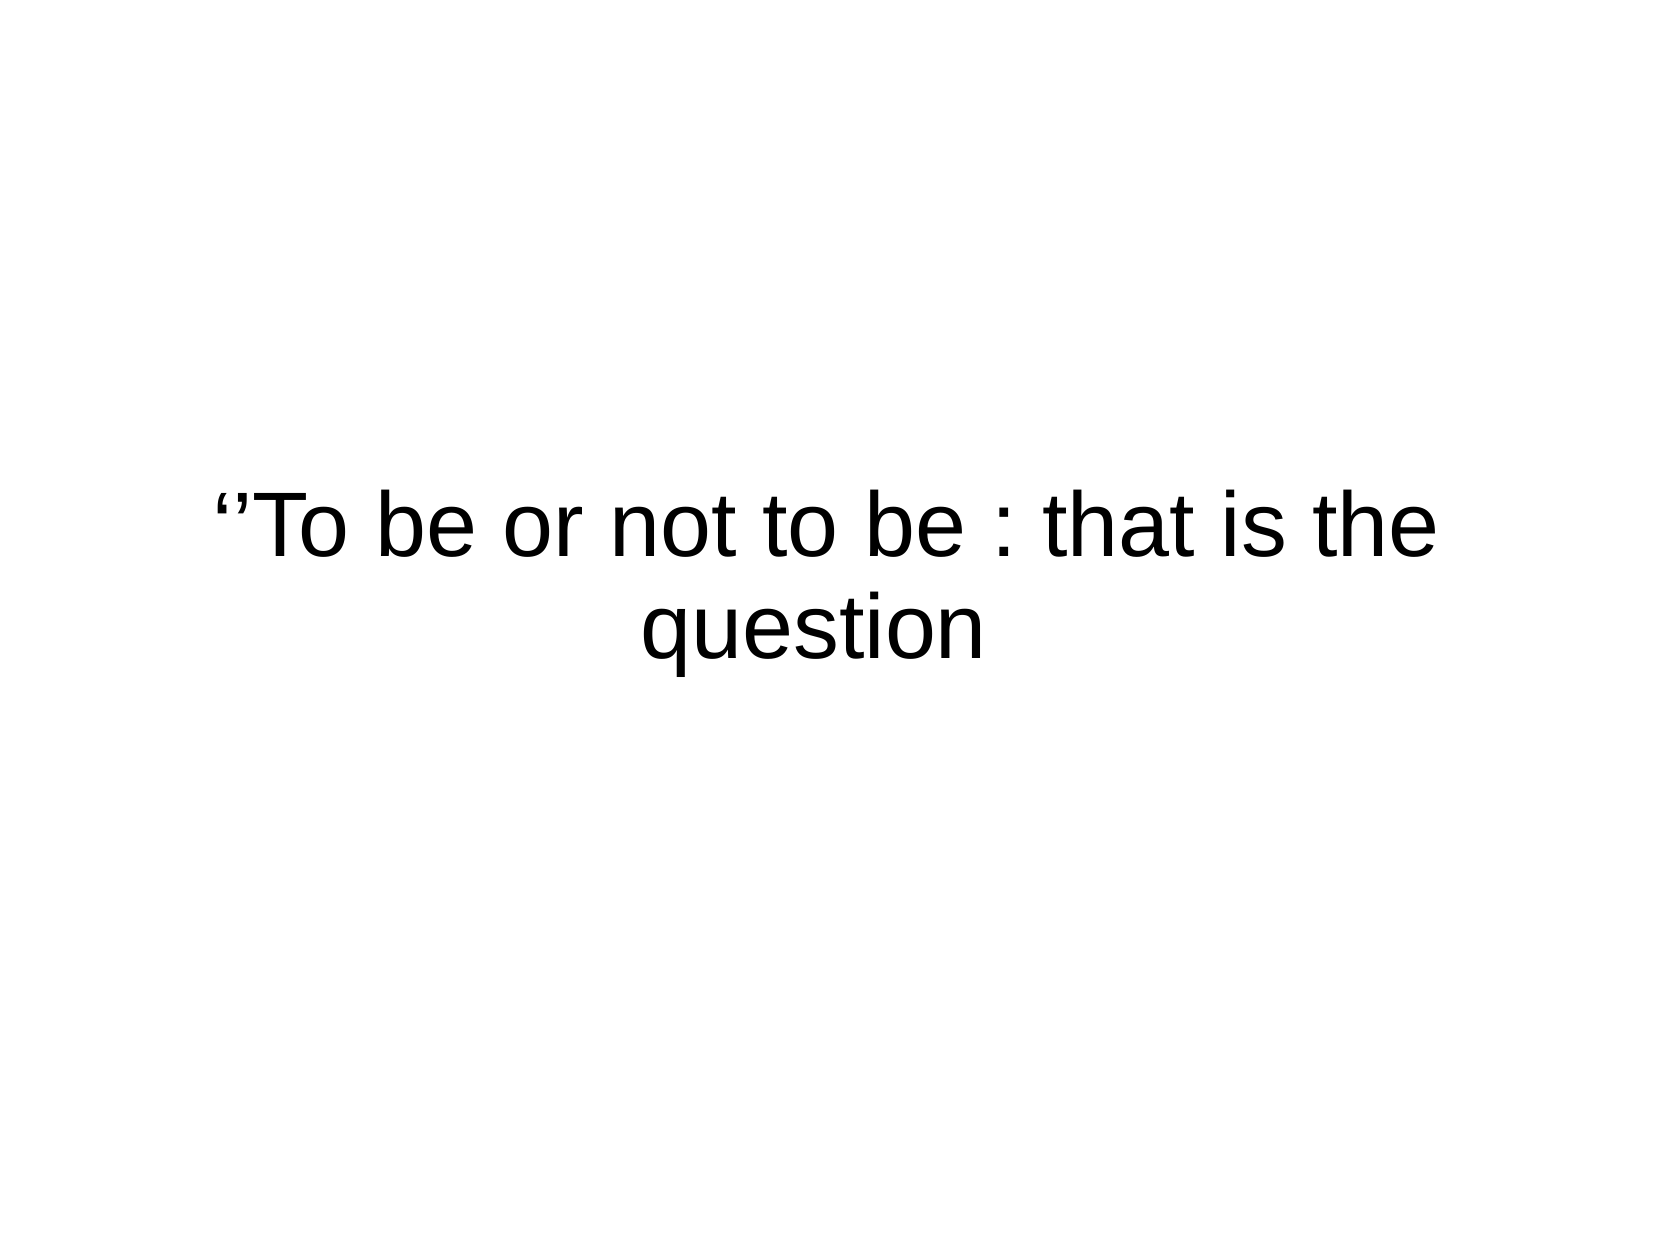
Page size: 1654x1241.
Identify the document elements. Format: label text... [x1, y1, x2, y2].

title ‘’To be or not to be : that is the question [82, 472, 1571, 680]
